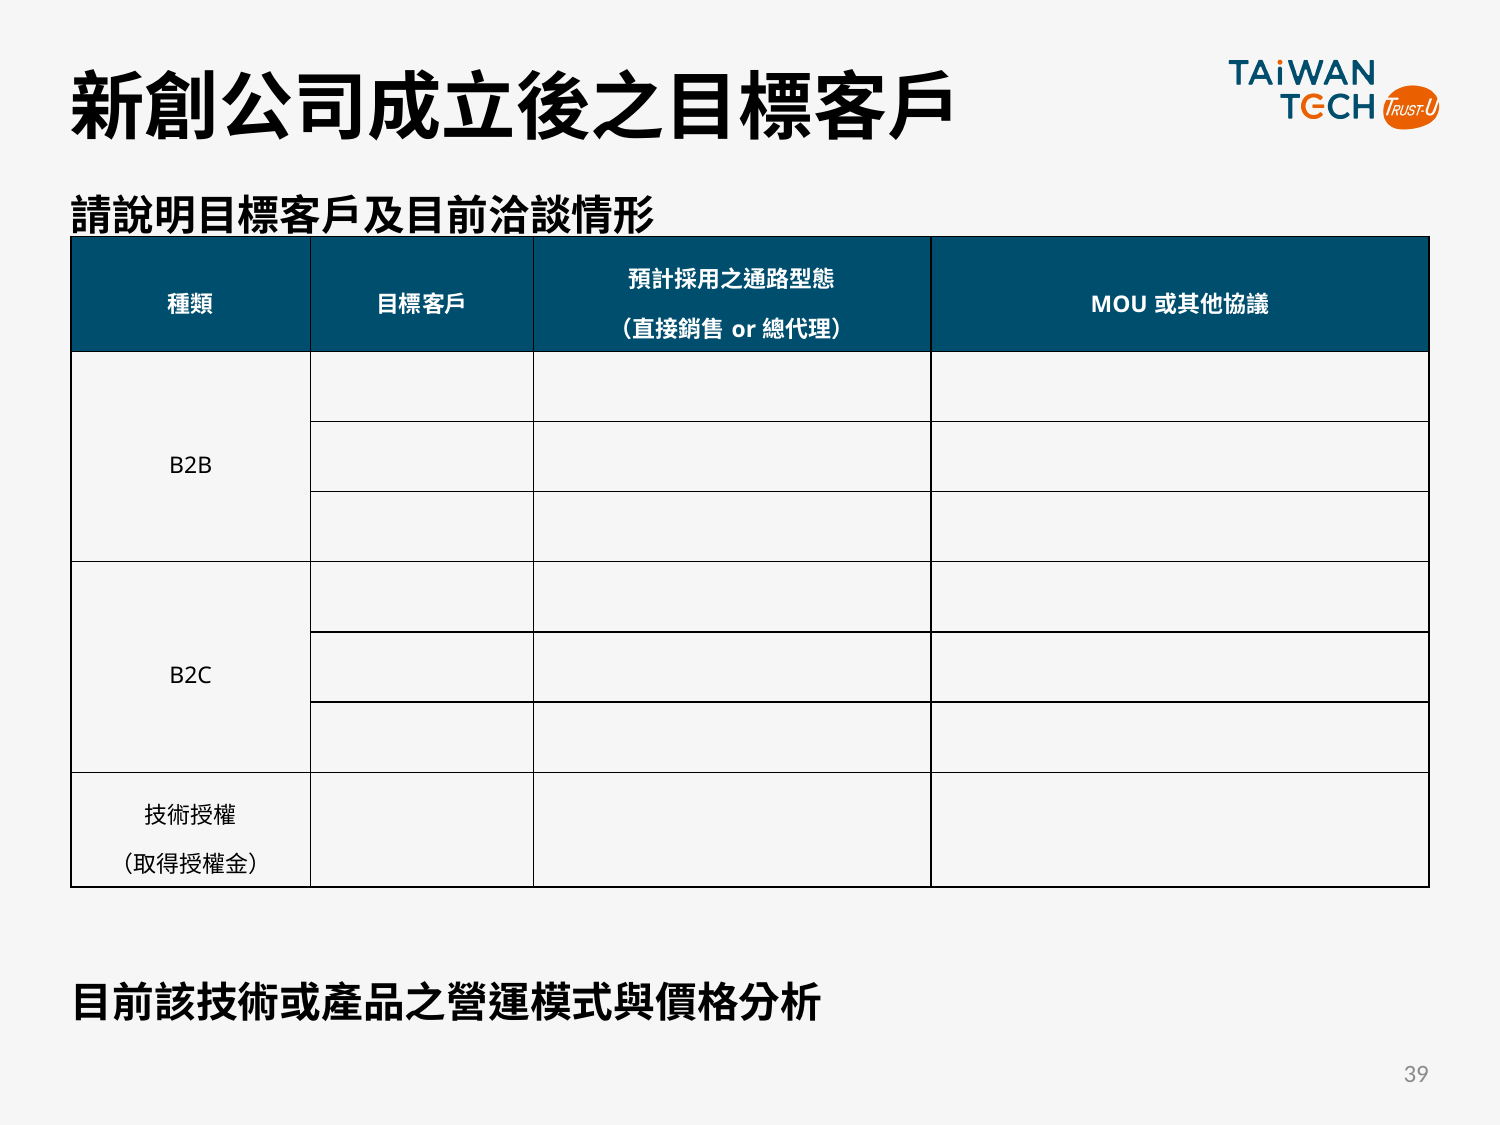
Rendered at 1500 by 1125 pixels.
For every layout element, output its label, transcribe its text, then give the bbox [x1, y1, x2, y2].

table_cell [932, 703, 1428, 772]
table_cell [932, 633, 1428, 701]
table_cell [932, 422, 1428, 491]
table_header 預計採用之通路型態 （直接銷售or總代理） [534, 237, 930, 351]
text_box 目前該技術或產品之營運模式與價格分析 [55, 943, 1431, 1024]
table_cell 技術授權 （取得授權金） [72, 773, 310, 886]
slide_number <編號> [1106, 1042, 1445, 1103]
table_cell [311, 562, 533, 631]
list 請說明目標客戶及目前洽談情形 [55, 155, 1431, 230]
table_header 目標客戶 [311, 237, 533, 351]
table_header 種類 [72, 237, 310, 351]
table_cell [534, 352, 930, 421]
table_cell [534, 562, 930, 631]
table_cell [311, 633, 533, 701]
table_cell [311, 492, 533, 561]
table_cell [534, 773, 930, 886]
table_cell [932, 773, 1428, 886]
table_cell [932, 562, 1428, 631]
table_cell [311, 422, 533, 491]
table_cell [932, 492, 1428, 561]
table_cell [311, 773, 533, 886]
table_cell [311, 352, 533, 421]
table_header MOU或其他協議 [932, 237, 1428, 351]
table_cell [932, 352, 1428, 421]
table_cell B2C [72, 562, 310, 772]
table_cell B2B [72, 352, 310, 561]
table_cell [534, 703, 930, 772]
table_cell [311, 703, 533, 772]
table_cell [534, 633, 930, 701]
table_cell [534, 422, 930, 491]
title 新創公司成立後之目標客戶 [55, 33, 1444, 156]
table_cell [534, 492, 930, 561]
